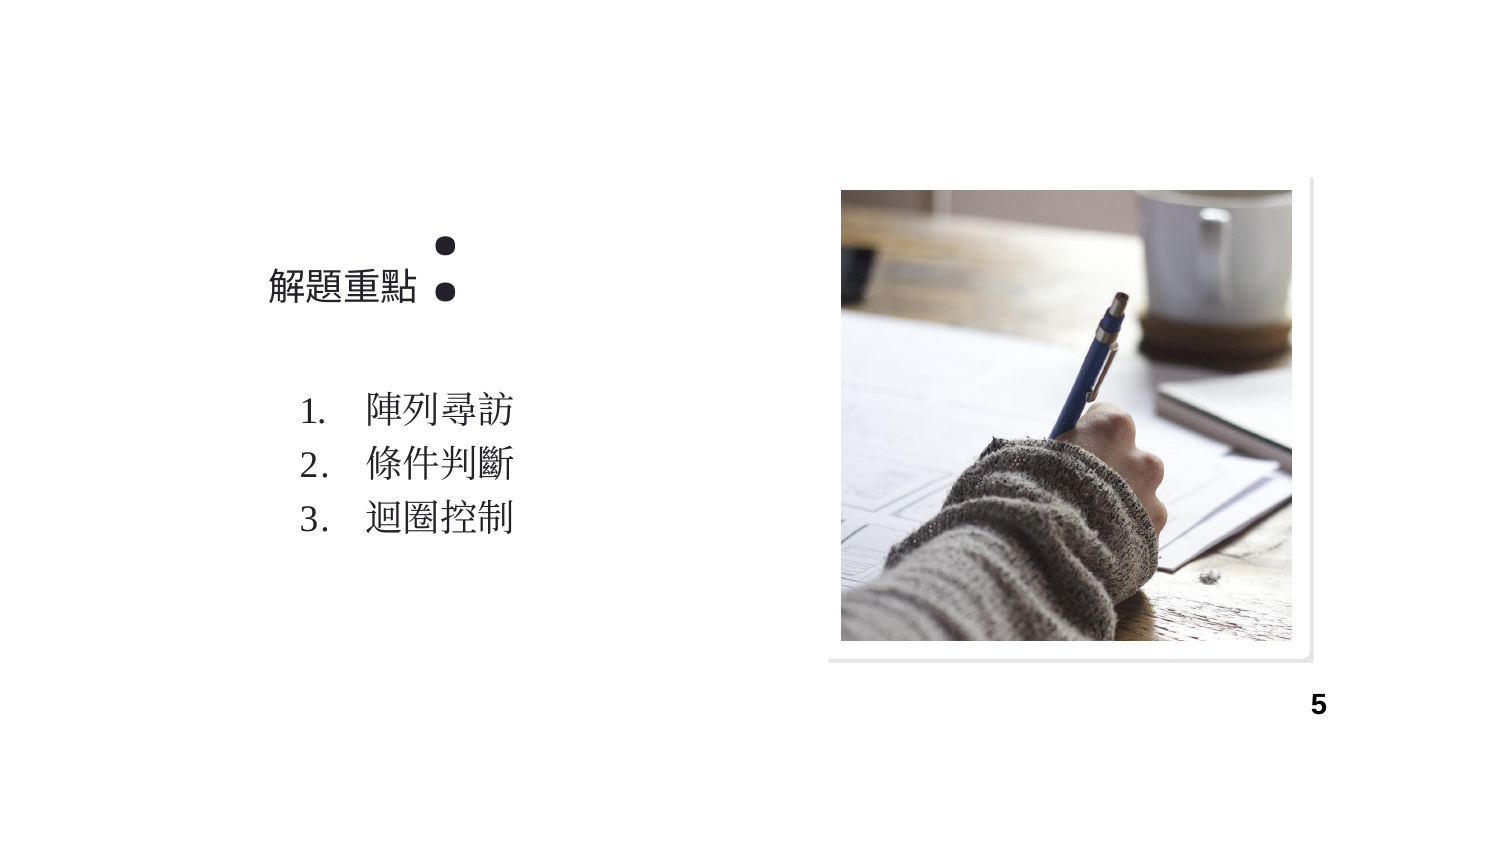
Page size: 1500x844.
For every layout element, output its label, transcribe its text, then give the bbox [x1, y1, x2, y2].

picture [841, 190, 1292, 641]
text_box 陣列尋訪 條件判斷 迴圈控制 [275, 365, 746, 622]
text_box 解題重點: [253, 158, 784, 349]
text_box 5 [1295, 672, 1386, 737]
text_box [829, 178, 1314, 663]
